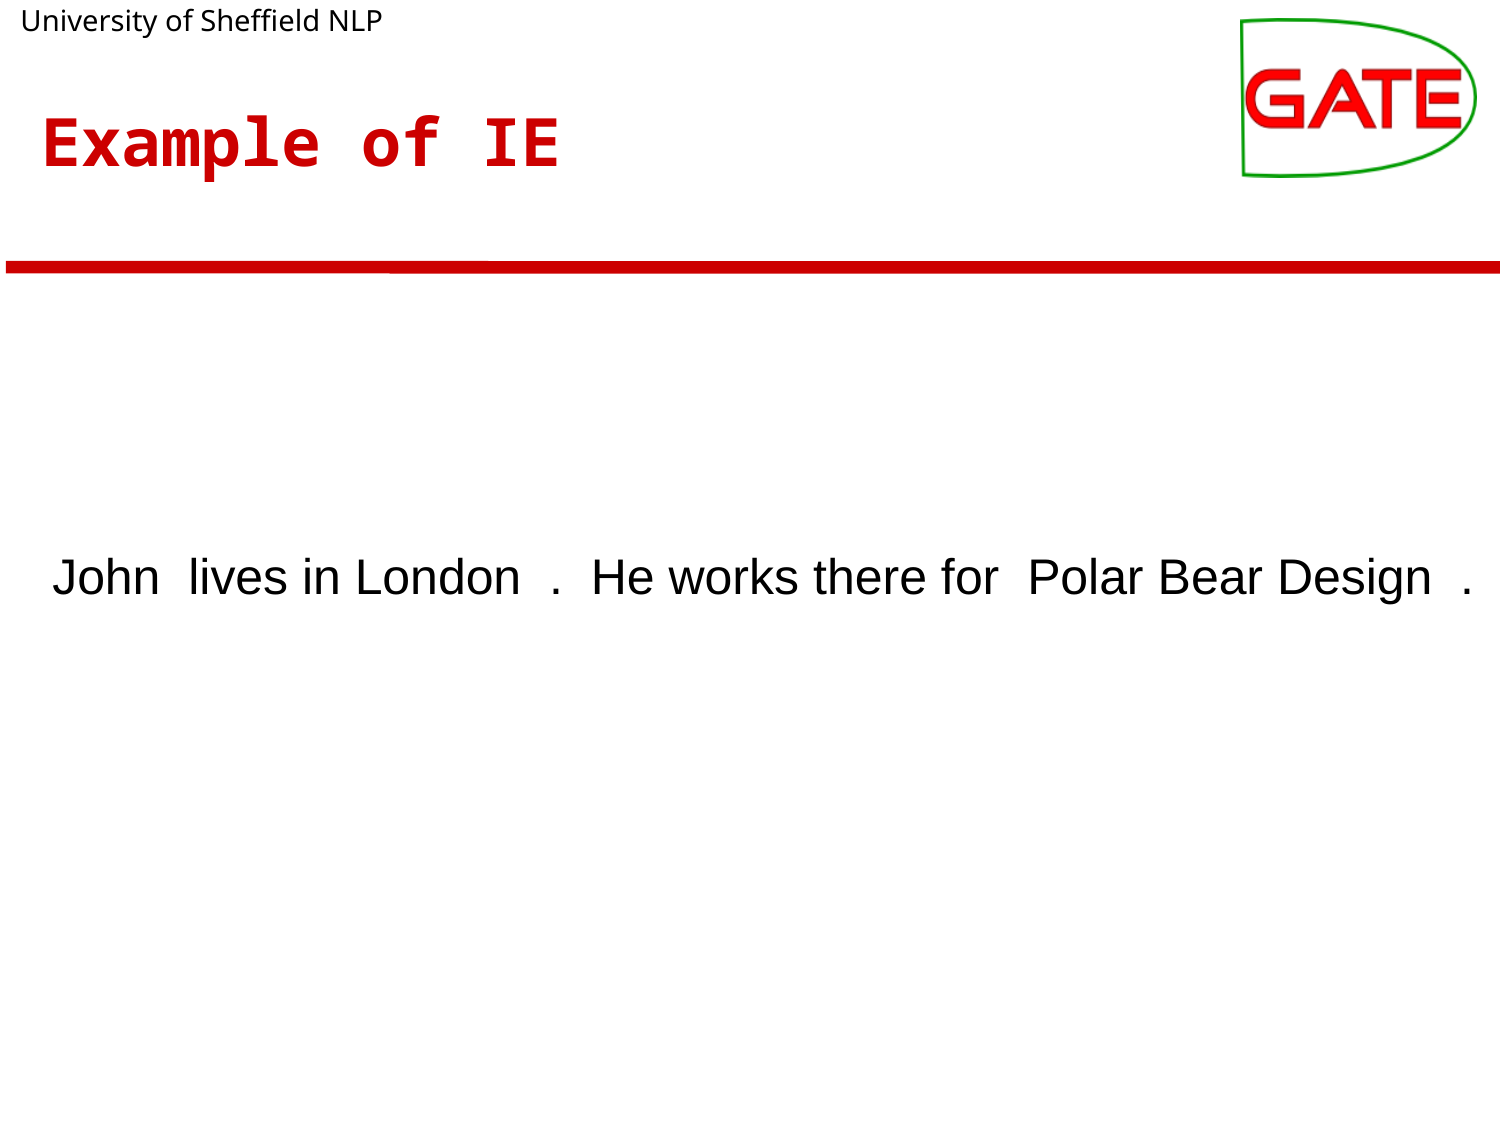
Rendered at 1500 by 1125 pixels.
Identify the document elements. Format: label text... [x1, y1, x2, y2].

picture [1240, 18, 1477, 178]
text_box John lives in London . He works there for Polar Bear Design . [37, 537, 1500, 672]
text_box Example of IE [41, 66, 1388, 221]
